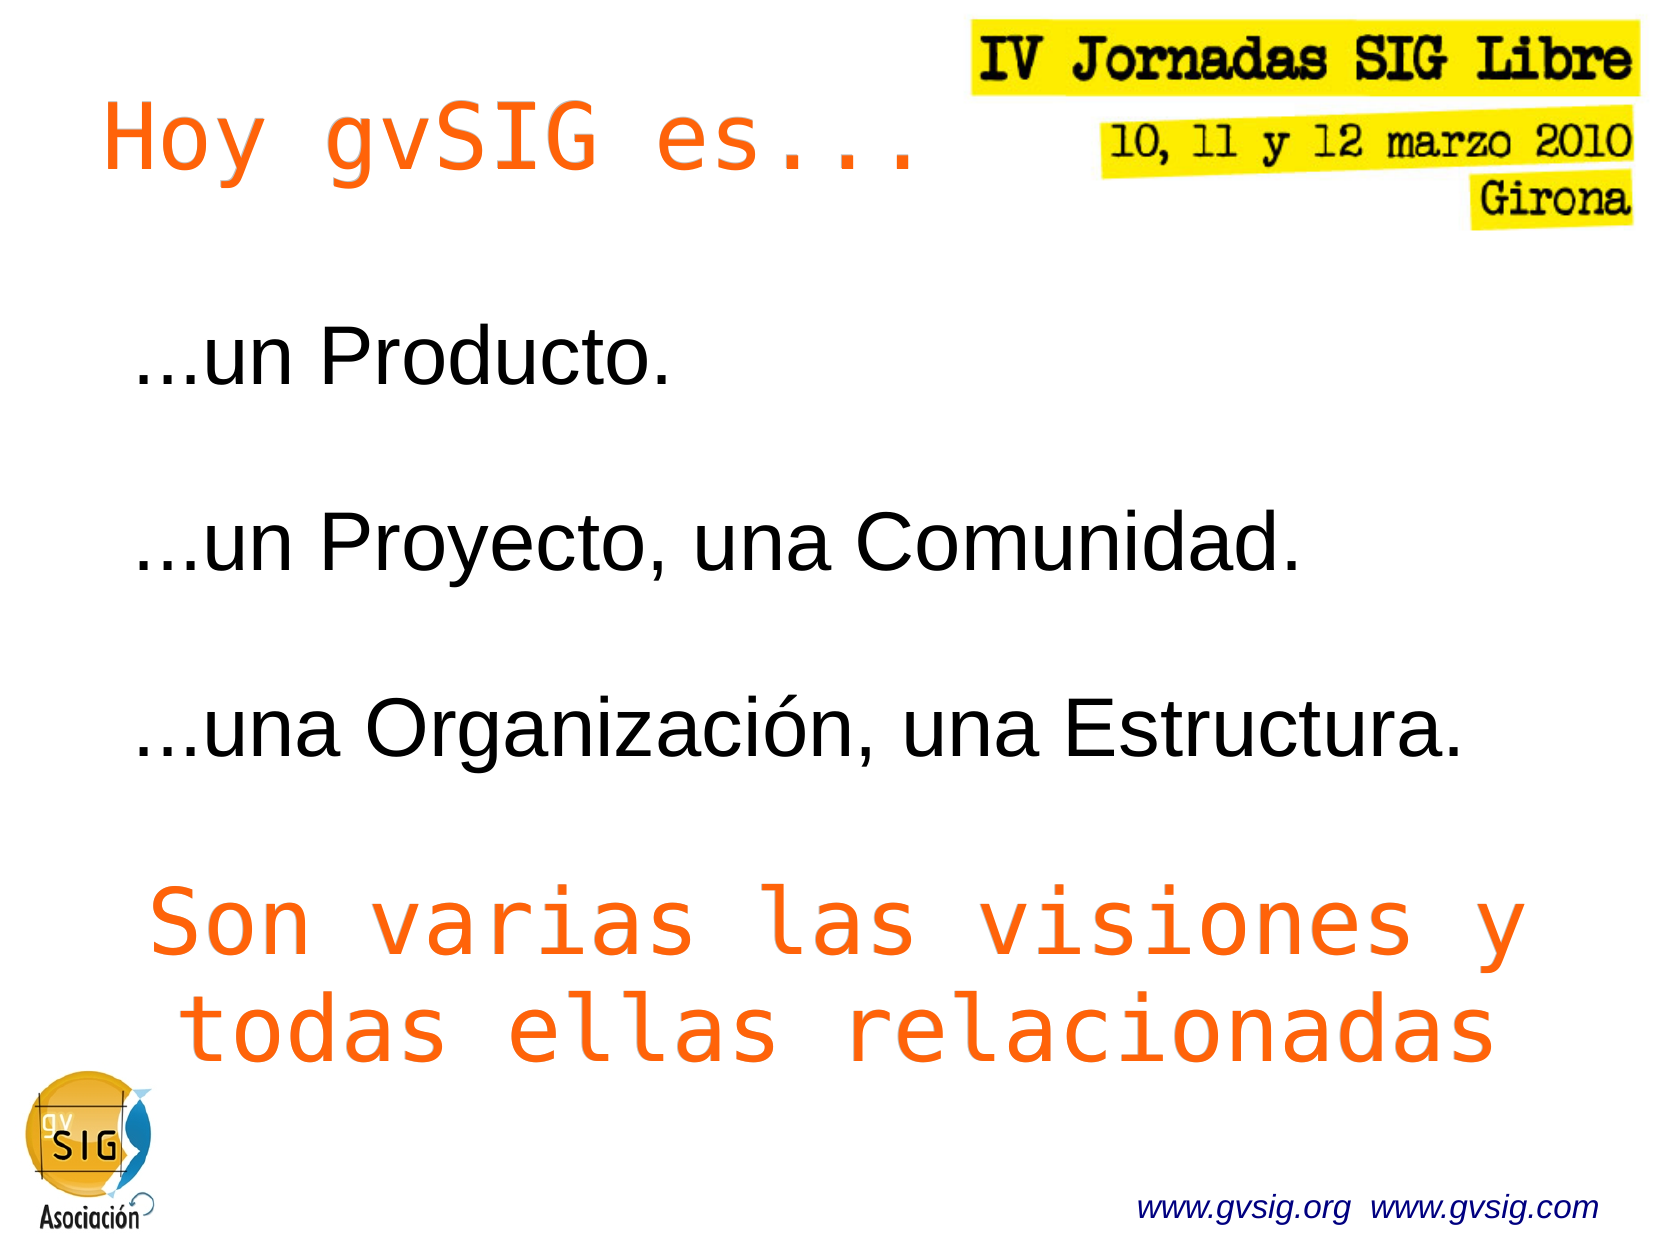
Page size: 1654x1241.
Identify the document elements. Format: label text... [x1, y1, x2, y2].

picture [956, 0, 1654, 276]
text_box Hoy gvSIG es... [0, 76, 1223, 199]
text_box ...un Producto. ...un Proyecto, una Comunidad. ...una Organización, una Estructura. [118, 259, 1506, 862]
text_box Son varias las visiones y todas ellas relacionadas [100, 862, 1577, 1103]
picture [0, 1062, 178, 1241]
